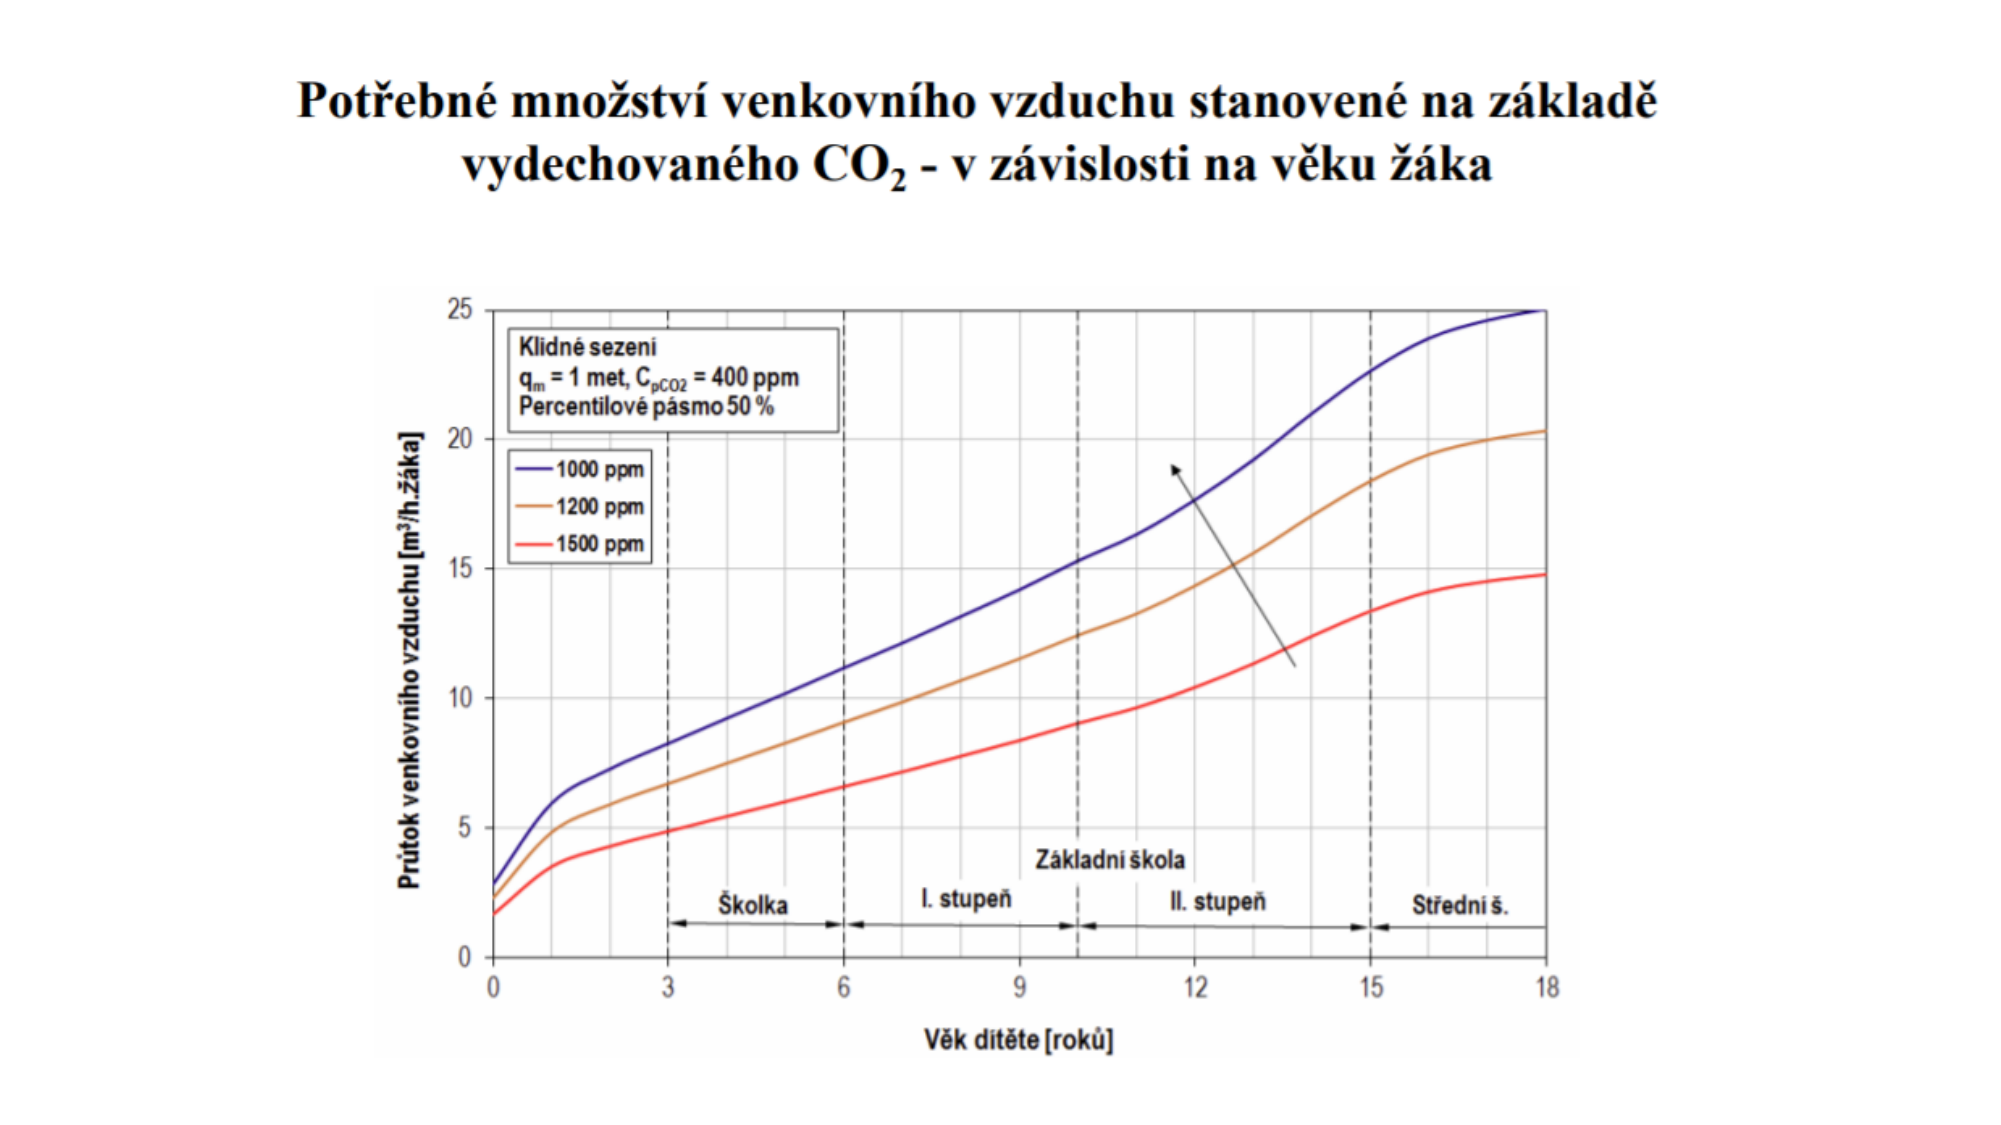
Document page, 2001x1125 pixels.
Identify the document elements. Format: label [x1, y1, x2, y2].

picture [252, 38, 1701, 1104]
